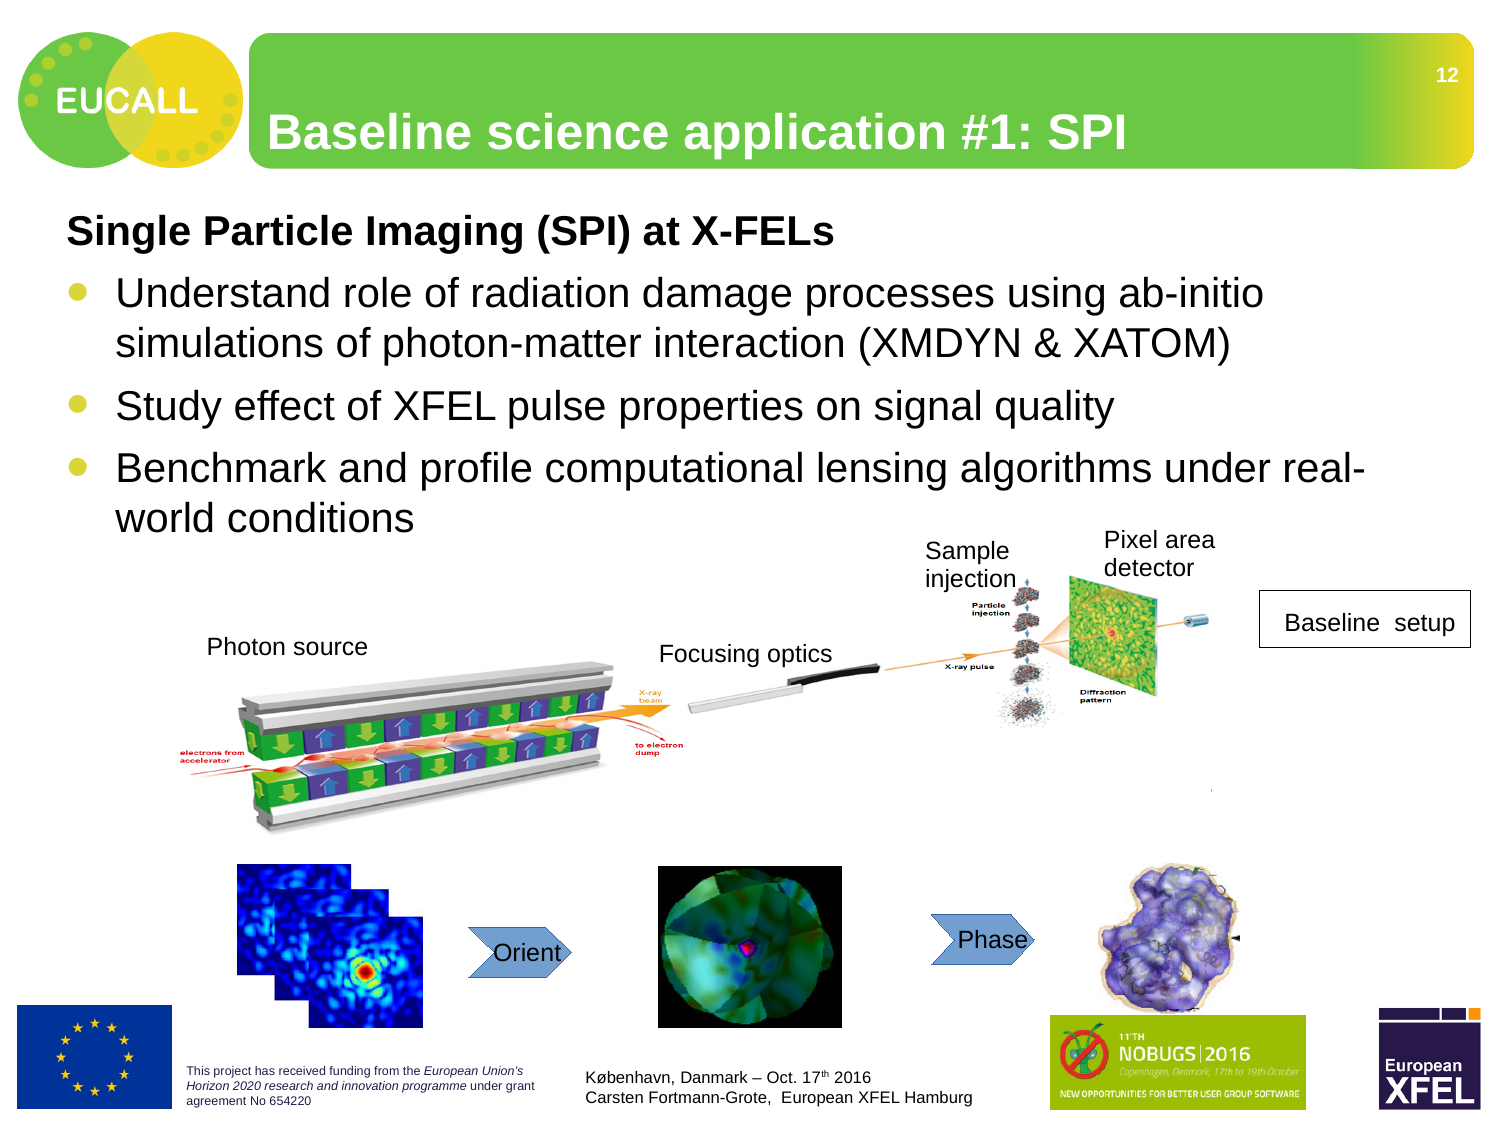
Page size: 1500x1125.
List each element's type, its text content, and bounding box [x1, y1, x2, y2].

picture [18, 32, 243, 168]
picture [179, 573, 1212, 855]
text_box Photon source [191, 625, 449, 668]
text_box Sample injection [910, 529, 1045, 601]
text_box Pixel area detector [1089, 518, 1316, 590]
title Baseline science application #1: SPI [255, 94, 1450, 160]
picture [237, 864, 423, 1028]
picture [658, 866, 842, 1028]
picture [17, 1005, 172, 1109]
text_box Focusing optics [643, 632, 855, 692]
text_box Phase [931, 914, 1035, 965]
picture [1050, 862, 1306, 1110]
picture [1376, 1005, 1483, 1112]
text_box Baseline setup [1259, 590, 1471, 648]
list Single Particle Imaging (SPI) at X-FELs Understand role of radiation damage processes using ab-initio simulations of photon-matter interaction (XMDYN & XATOM) Study effect of XFEL pulse properties on signal quality Benchmark and profile computational lensing algorithms under real-world conditions [66, 203, 1375, 553]
text_box Orient [468, 927, 572, 978]
